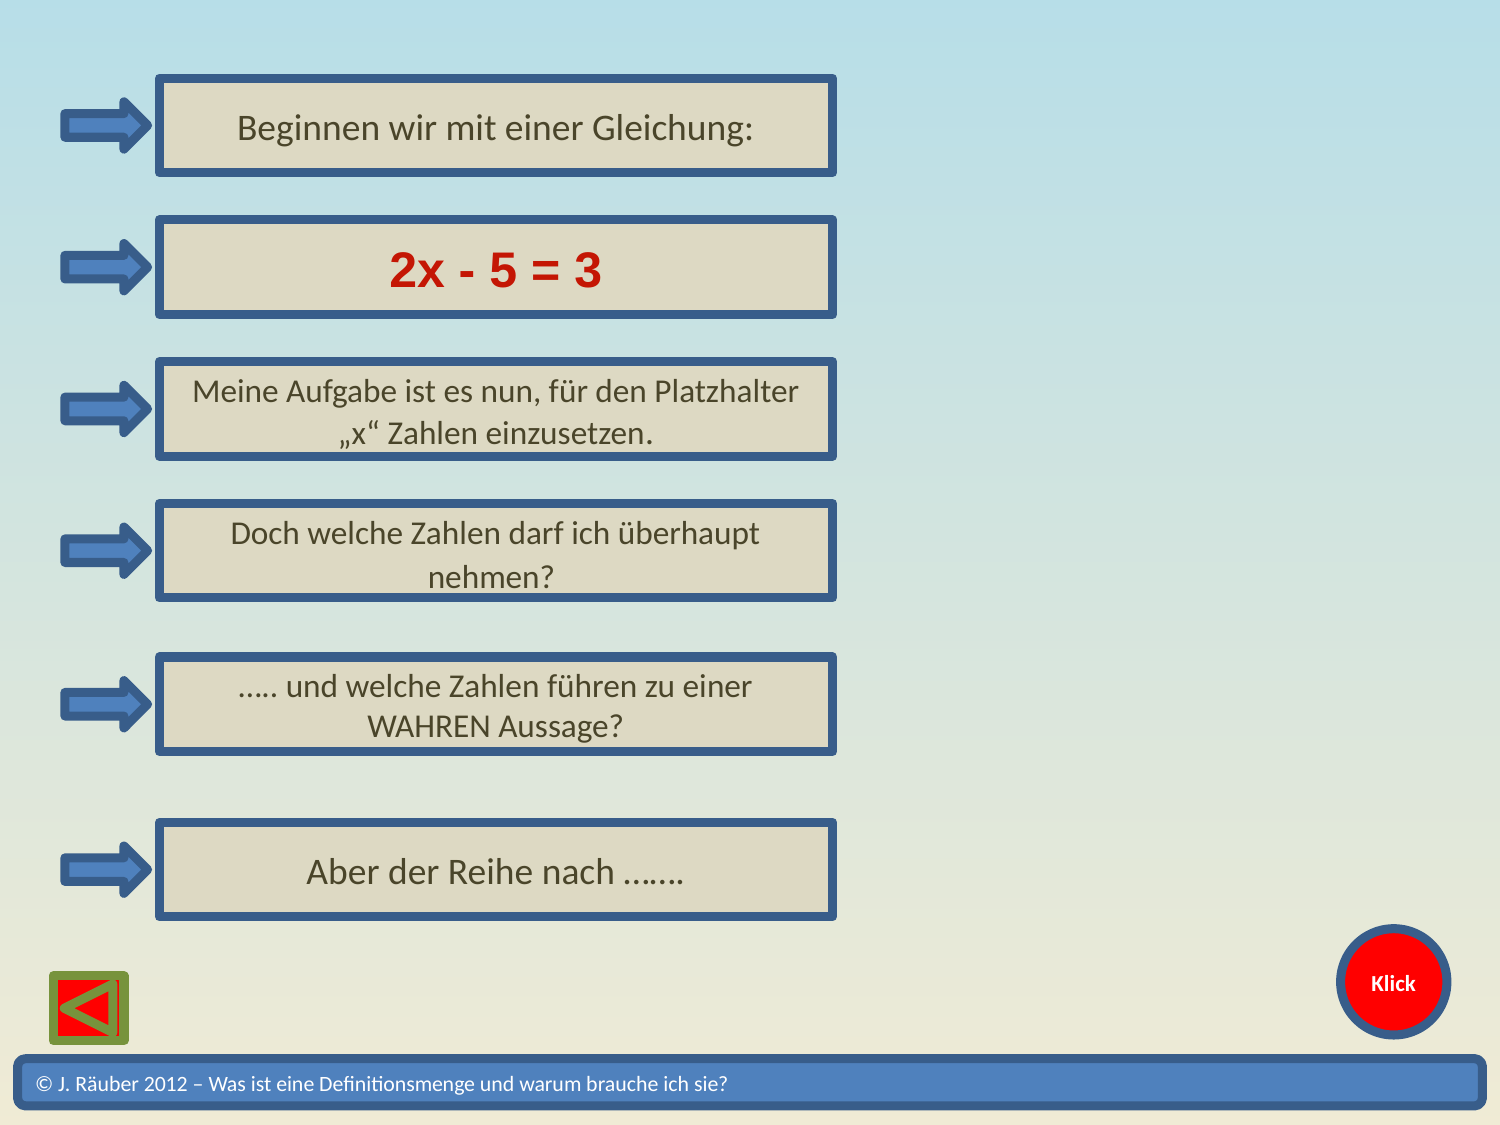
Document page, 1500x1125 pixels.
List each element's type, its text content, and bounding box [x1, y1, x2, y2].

text_box © J. Räuber 2012 – Was ist eine Definitionsmenge und warum brauche ich sie? [17, 1058, 1483, 1106]
text_box Beginnen wir mit einer Gleichung: [159, 78, 833, 173]
text_box [64, 243, 148, 291]
text_box [64, 101, 148, 150]
text_box [64, 846, 148, 894]
text_box 2x - 5 = 3 [159, 220, 833, 314]
text_box [64, 385, 148, 433]
text_box [64, 680, 148, 728]
text_box ….. und welche Zahlen führen zu einer WAHREN Aussage? [159, 657, 833, 751]
text_box Meine Aufgabe ist es nun, für den Platzhalter „x“ Zahlen einzusetzen. [159, 362, 833, 456]
text_box [53, 975, 125, 1041]
text_box Aber der Reihe nach ……. [159, 822, 833, 917]
text_box Klick [1340, 928, 1447, 1036]
text_box Doch welche Zahlen darf ich überhaupt nehmen? [159, 503, 833, 598]
text_box [64, 527, 148, 575]
